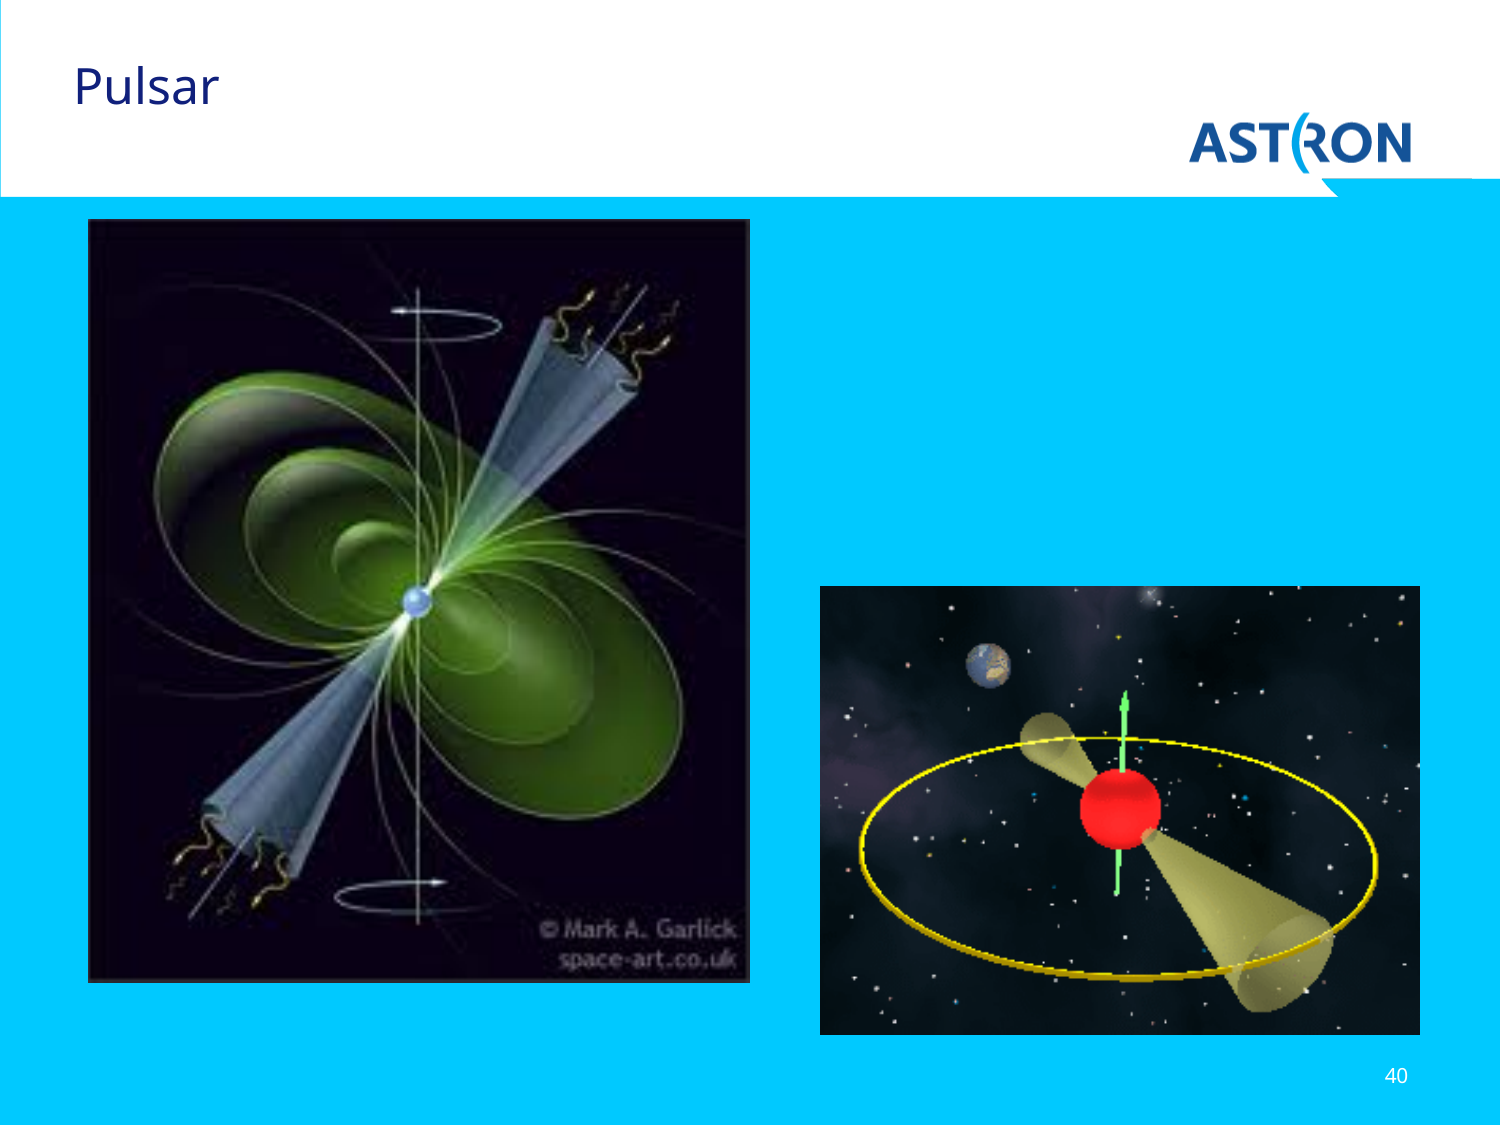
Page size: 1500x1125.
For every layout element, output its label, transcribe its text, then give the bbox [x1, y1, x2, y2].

text_box <number> [1208, 1062, 1409, 1125]
picture [821, 587, 1419, 1034]
picture [0, 0, 1500, 196]
text_box Pulsar [59, 47, 502, 136]
picture [89, 220, 749, 982]
